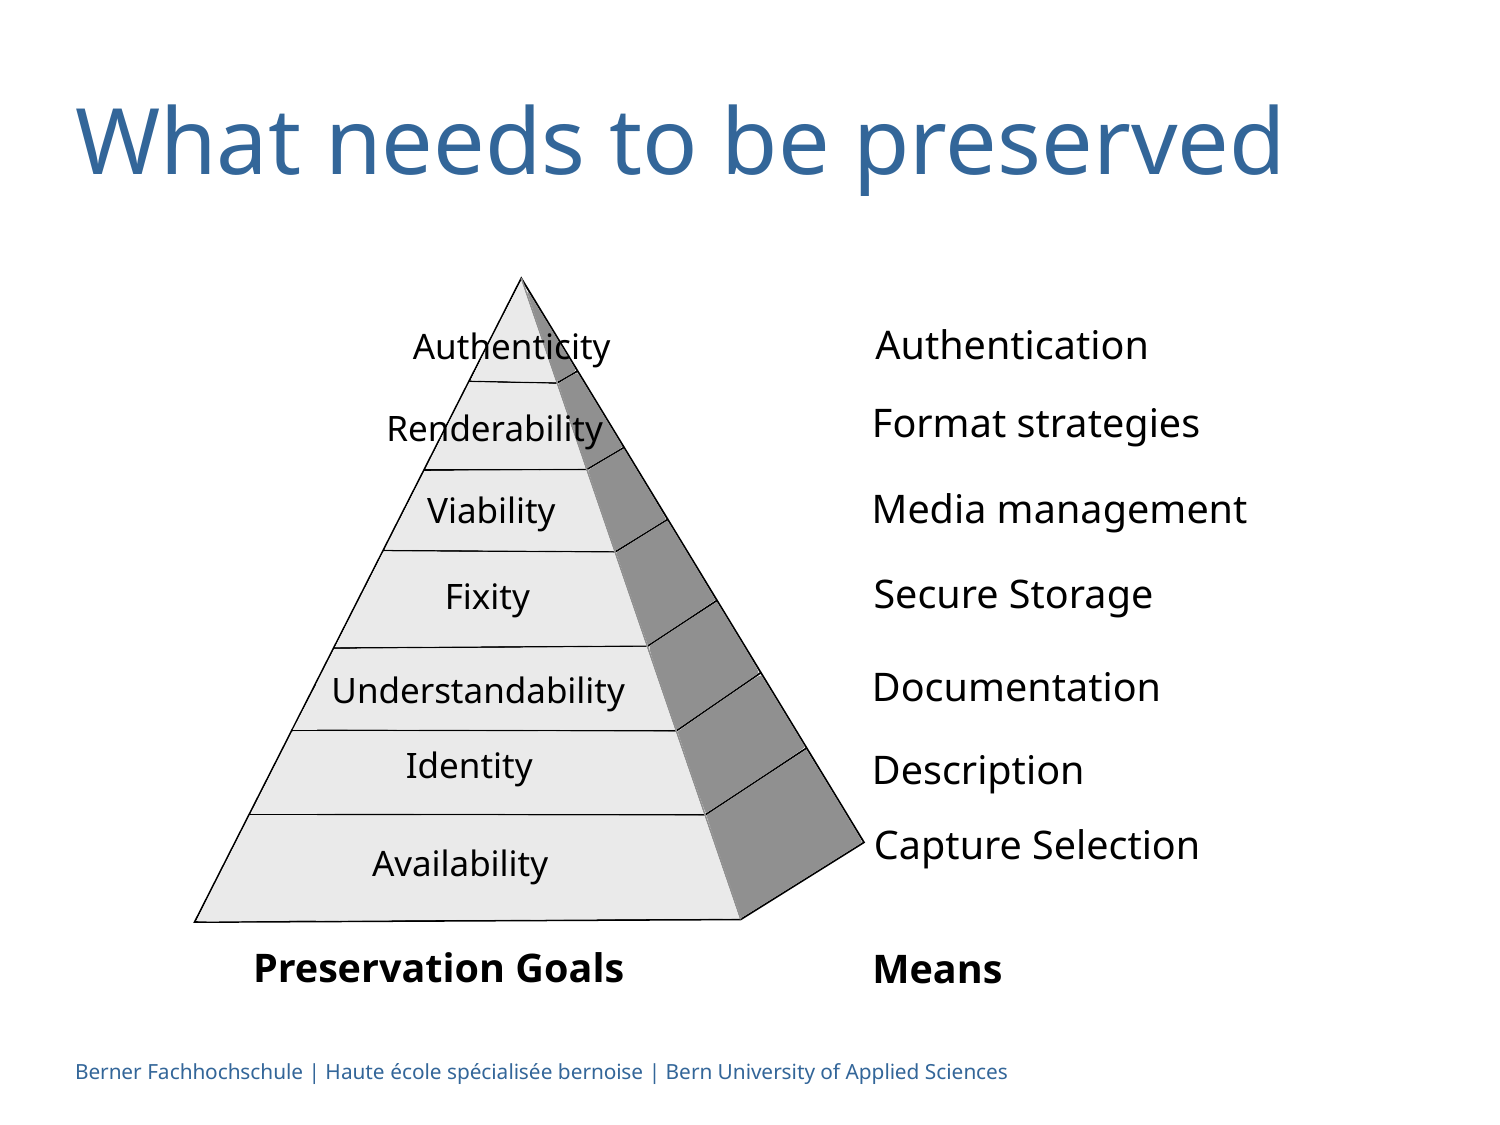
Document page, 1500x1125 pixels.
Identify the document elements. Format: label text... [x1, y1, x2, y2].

title What needs to be preserved [75, 44, 1425, 233]
picture [179, 263, 1320, 1006]
